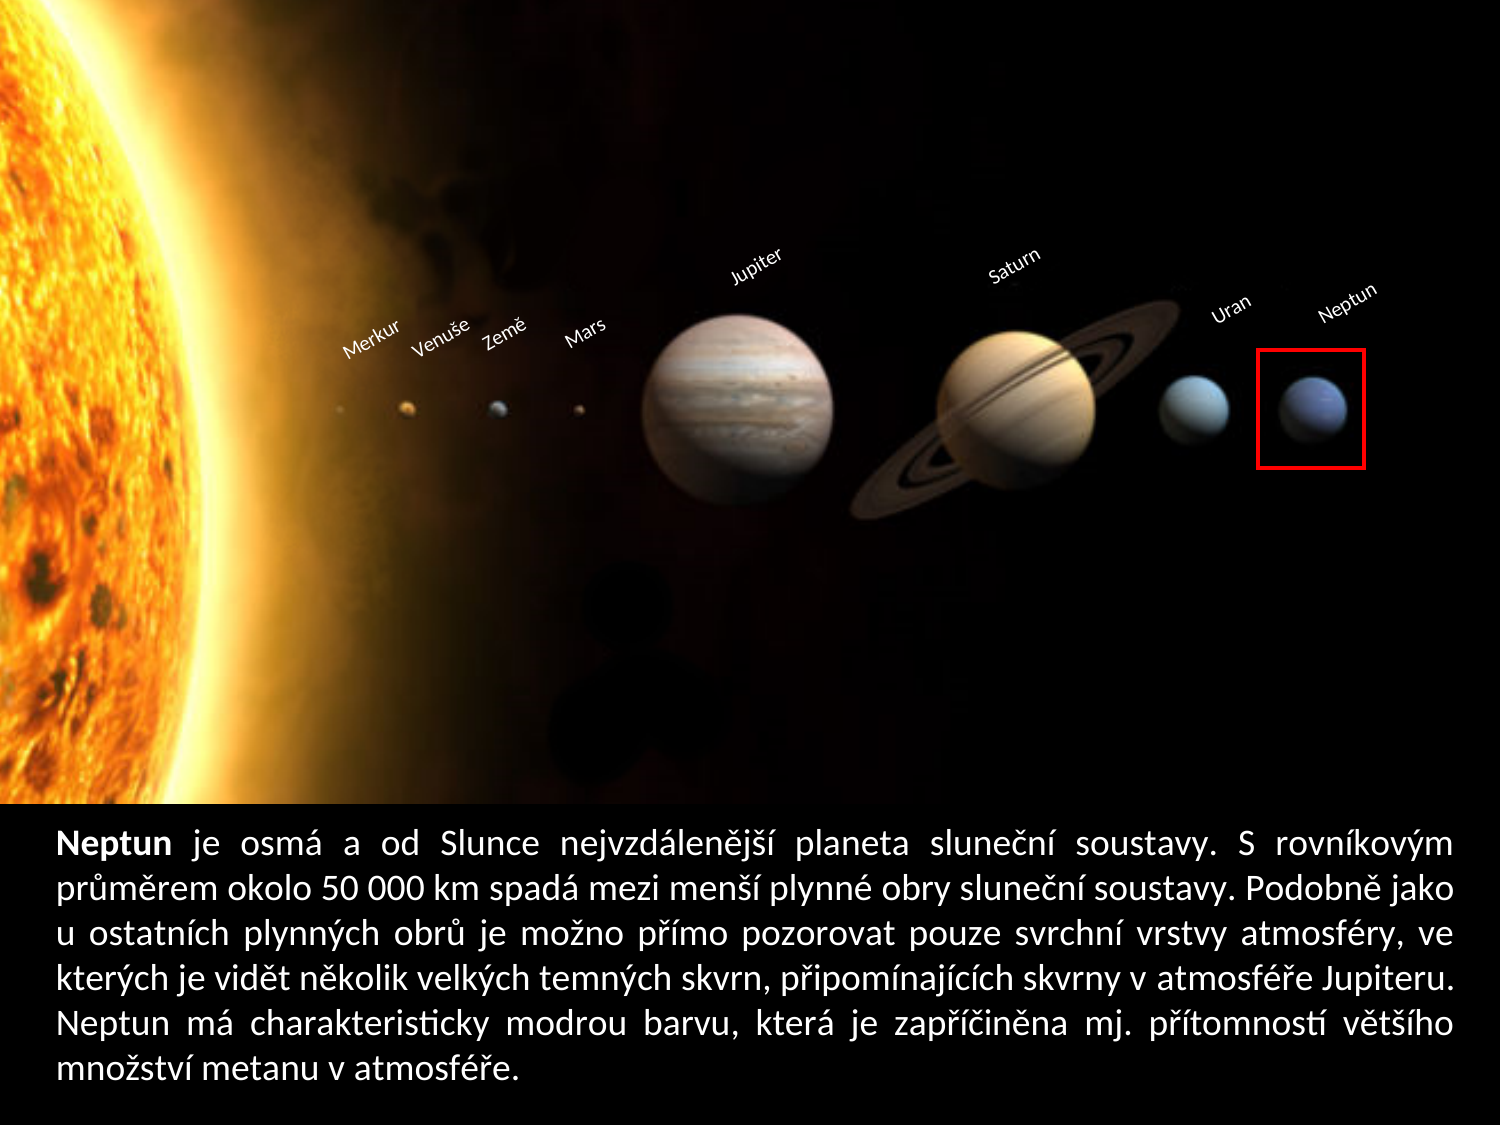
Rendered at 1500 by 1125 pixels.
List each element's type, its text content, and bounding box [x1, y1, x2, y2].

text_box Saturn [966, 225, 1061, 303]
text_box Mars [542, 296, 626, 368]
text_box Neptun je osmá a od Slunce nejvzdálenější planeta sluneční soustavy. S rovníkovým průměrem okolo 50 000 km spadá mezi menší plynné obry sluneční soustavy. Podobně jako u ostatních plynných obrů je možno přímo pozorovat pouze svrchní vrstvy atmosféry, ve kterých je vidět několik velkých temných skvrn, připomínajících skvrny v atmosféře Jupiteru. Neptun má charakteristicky modrou barvu, která je zapříčiněna mj. přítomností většího množství metanu v atmosféře. [41, 810, 1471, 1097]
text_box Neptun [1296, 260, 1398, 343]
text_box Země [460, 296, 546, 370]
text_box Venuše [390, 296, 484, 378]
picture [0, 0, 1500, 804]
text_box Merkur [320, 297, 418, 379]
text_box Uran [1189, 272, 1272, 343]
text_box Jupiter [707, 225, 804, 305]
